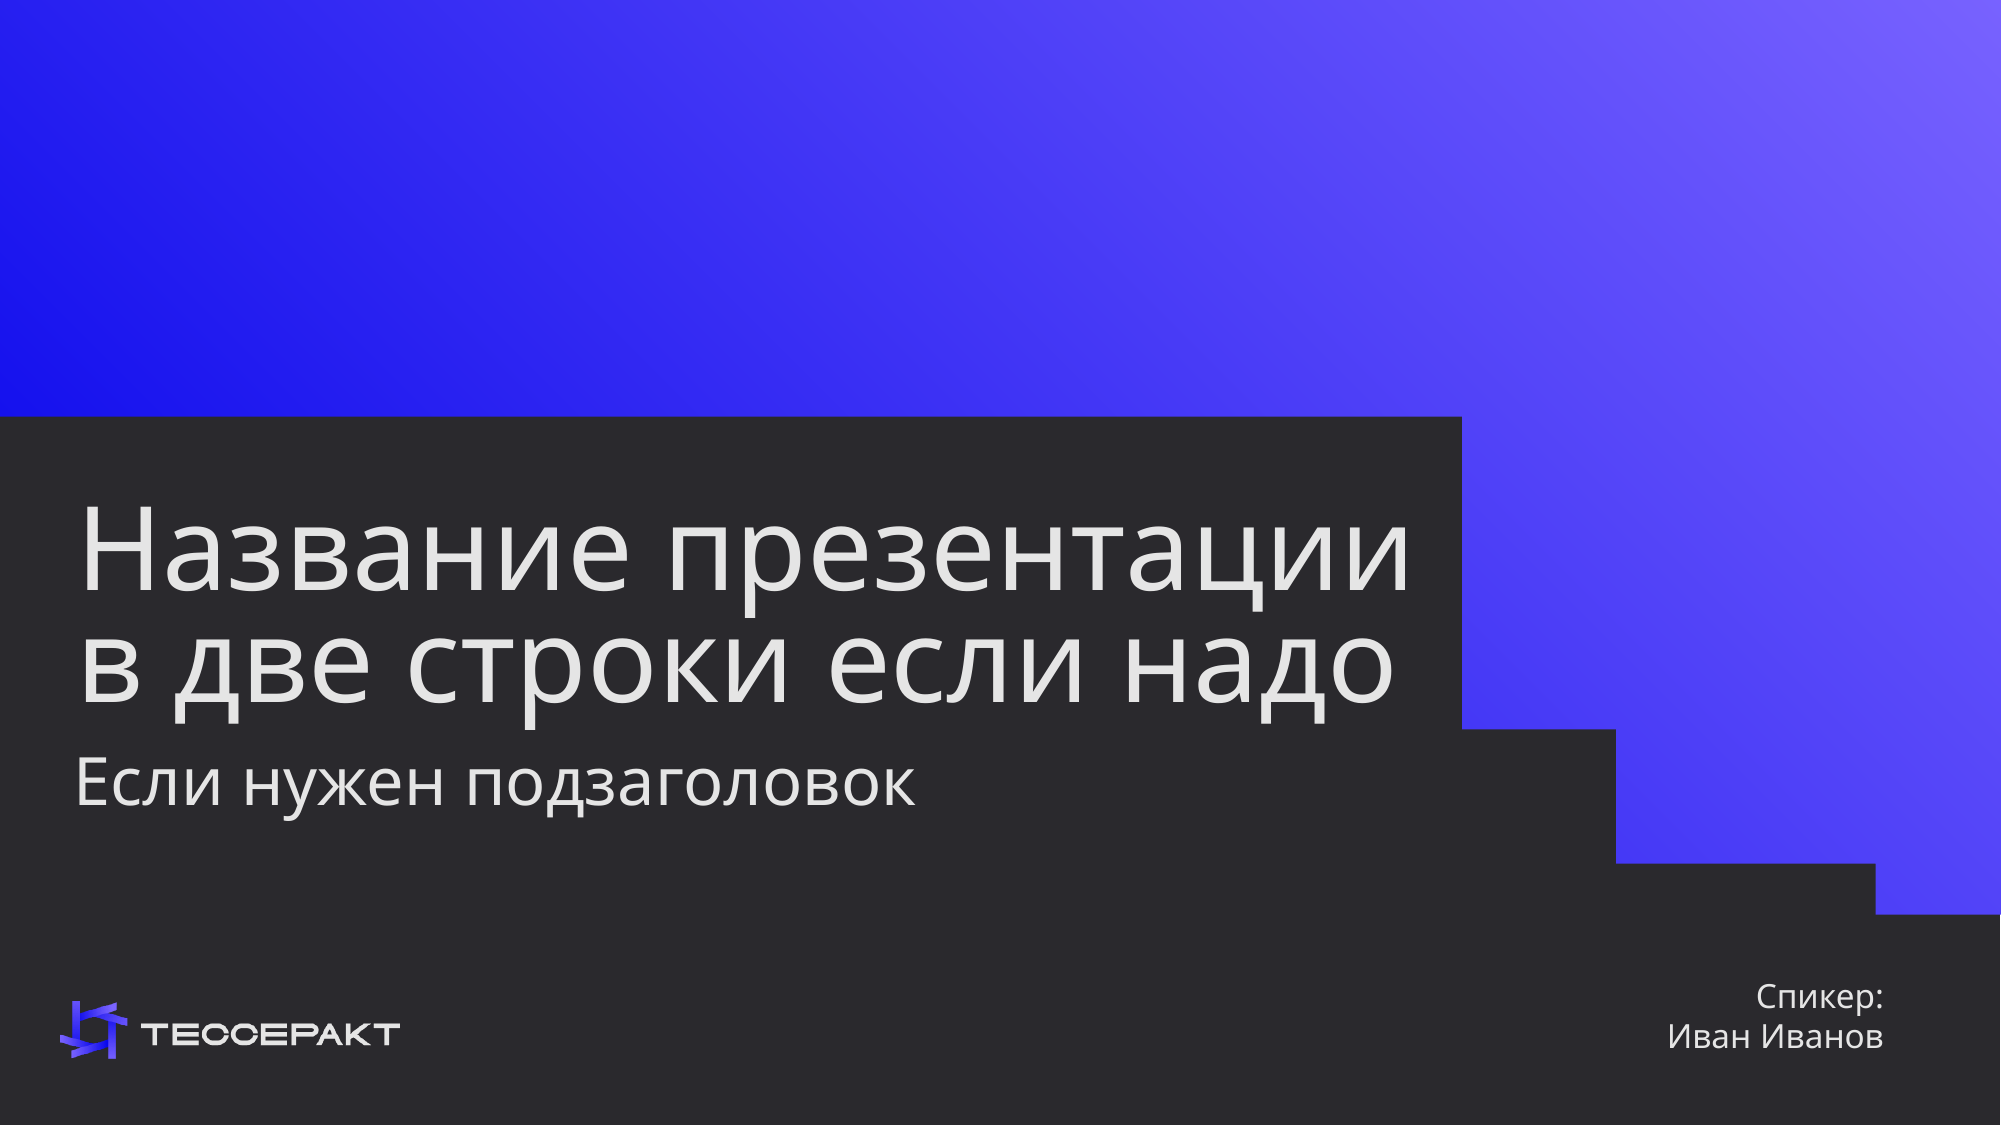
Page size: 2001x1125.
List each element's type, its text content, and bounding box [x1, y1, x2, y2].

list Спикер: Иван Иванов [1598, 967, 1949, 1063]
picture [60, 1001, 400, 1059]
title Название презентации в две строки если надо [60, 464, 1445, 763]
list Если нужен подзаголовок [59, 731, 1211, 827]
